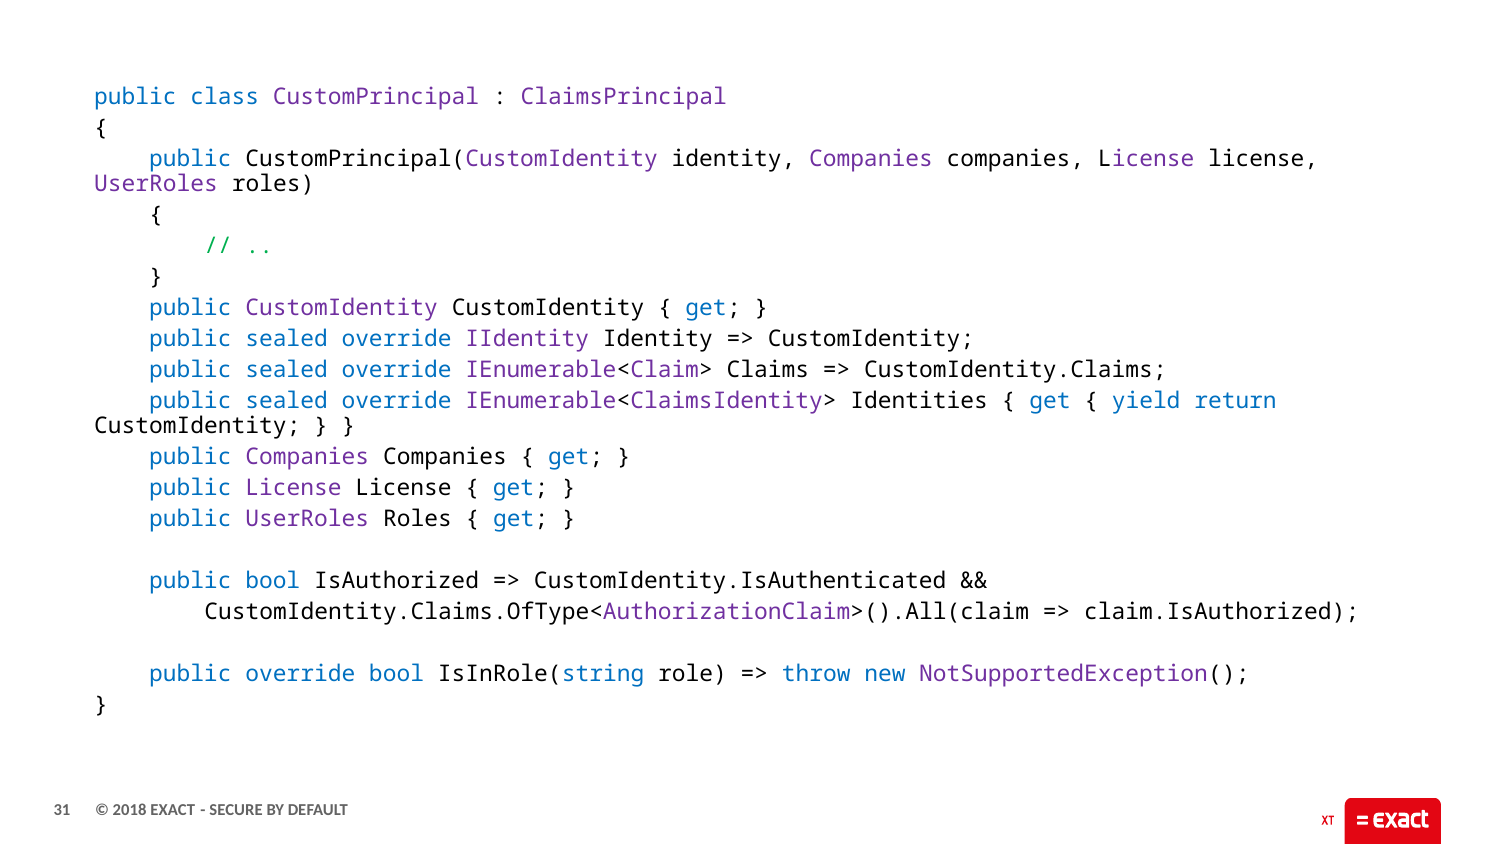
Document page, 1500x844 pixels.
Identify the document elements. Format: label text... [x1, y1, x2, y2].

text_box 31 [38, 786, 96, 832]
text_box - Secure by default [185, 786, 826, 832]
list public class CustomPrincipal : ClaimsPrincipal { public CustomPrincipal(CustomIdentity identity, Companies companies, License license, UserRoles roles) { // .. } public CustomIdentity CustomIdentity { get; } public sealed override IIdentity Identity => CustomIdentity; public sealed override IEnumerable<Claim> Claims => CustomIdentity.Claims; public sealed override IEnumerable<ClaimsIdentity> Identities { get { yield return CustomIdentity; } } public Companies Companies { get; } public License License { get; } public UserRoles Roles { get; } public bool IsAuthorized => CustomIdentity.IsAuthenticated && CustomIdentity.Claims.OfType<AuthorizationClaim>().All(claim => claim.IsAuthorized); public override bool IsInRole(string role) => throw new NotSupportedException(); } [79, 77, 1467, 754]
